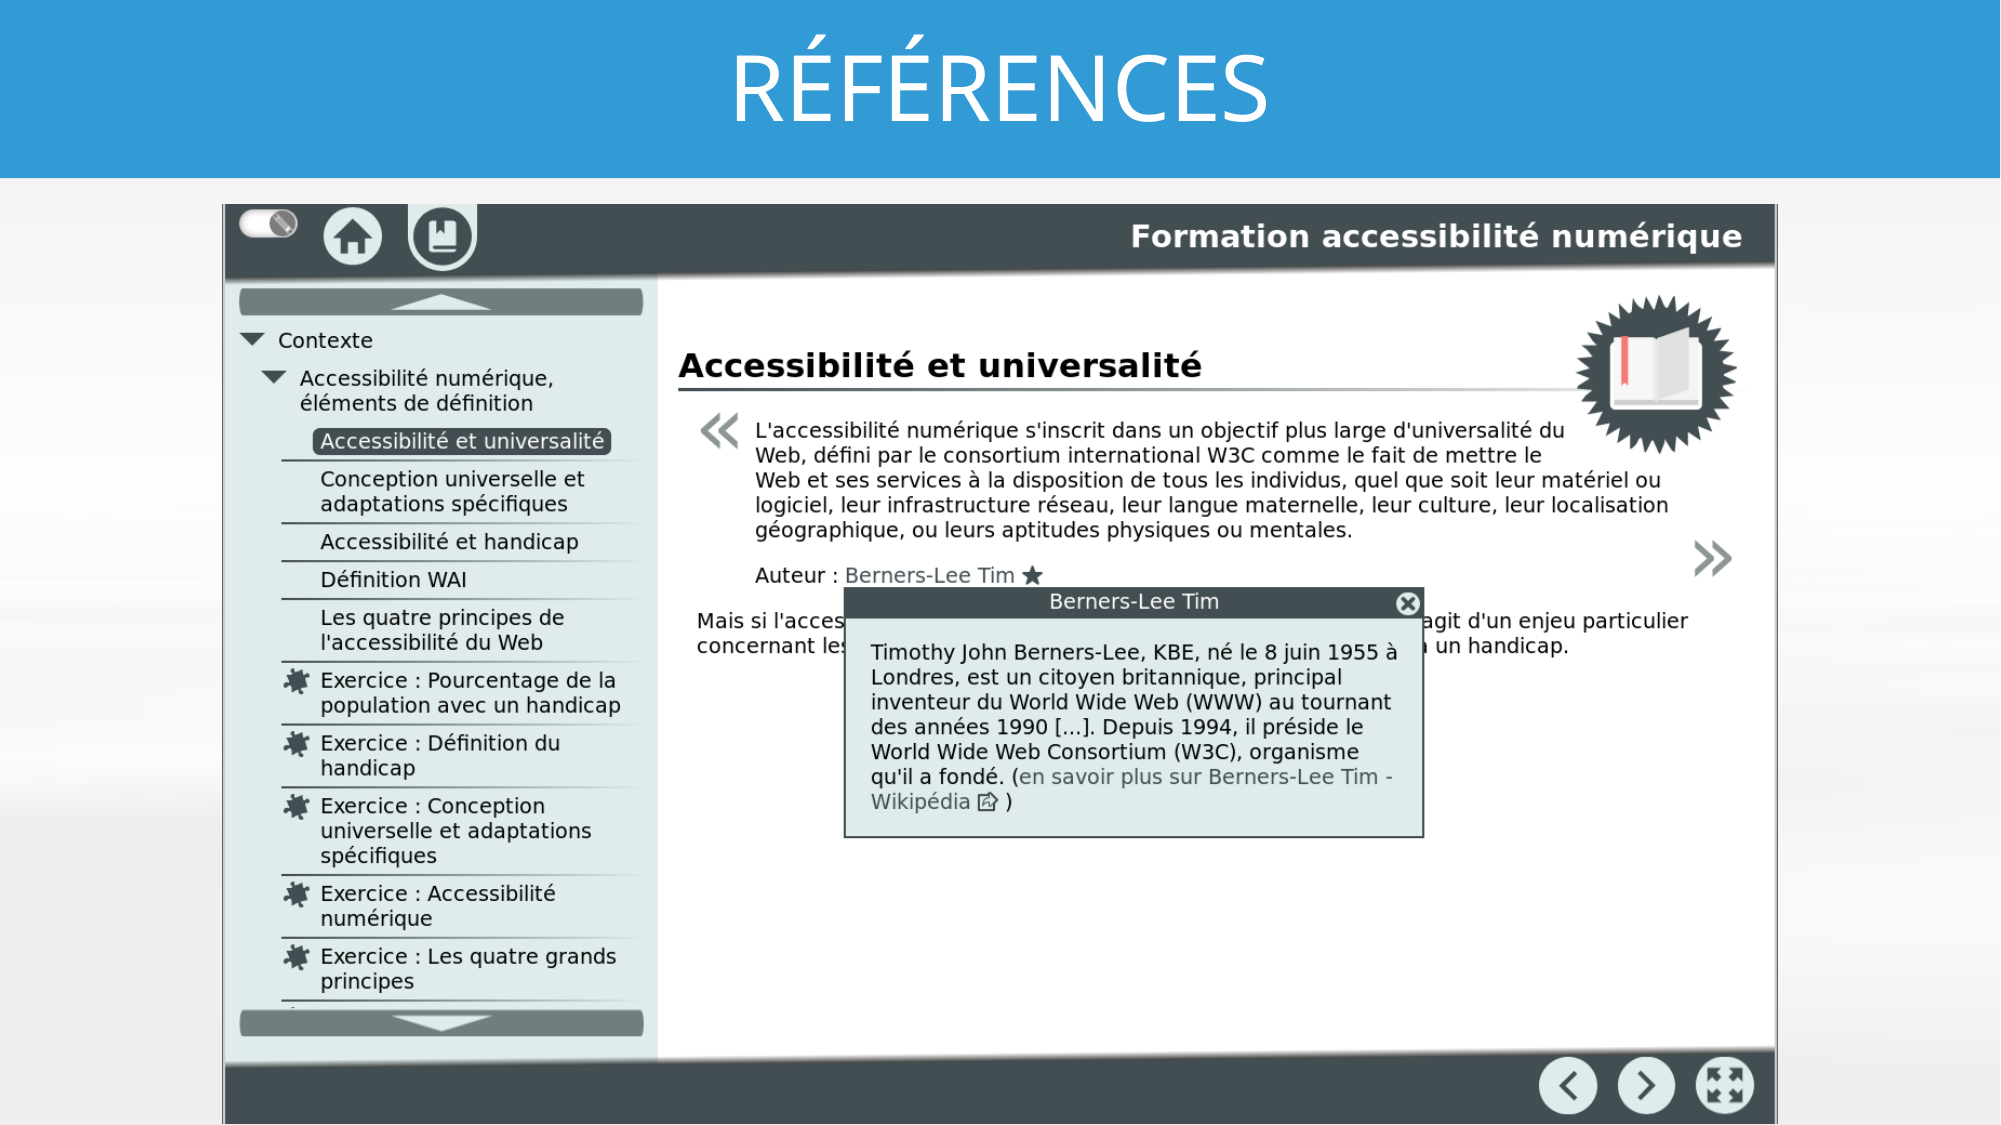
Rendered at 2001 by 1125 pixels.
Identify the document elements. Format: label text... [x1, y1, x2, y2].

text_box Références [0, 0, 2000, 173]
picture [222, 204, 1778, 1124]
